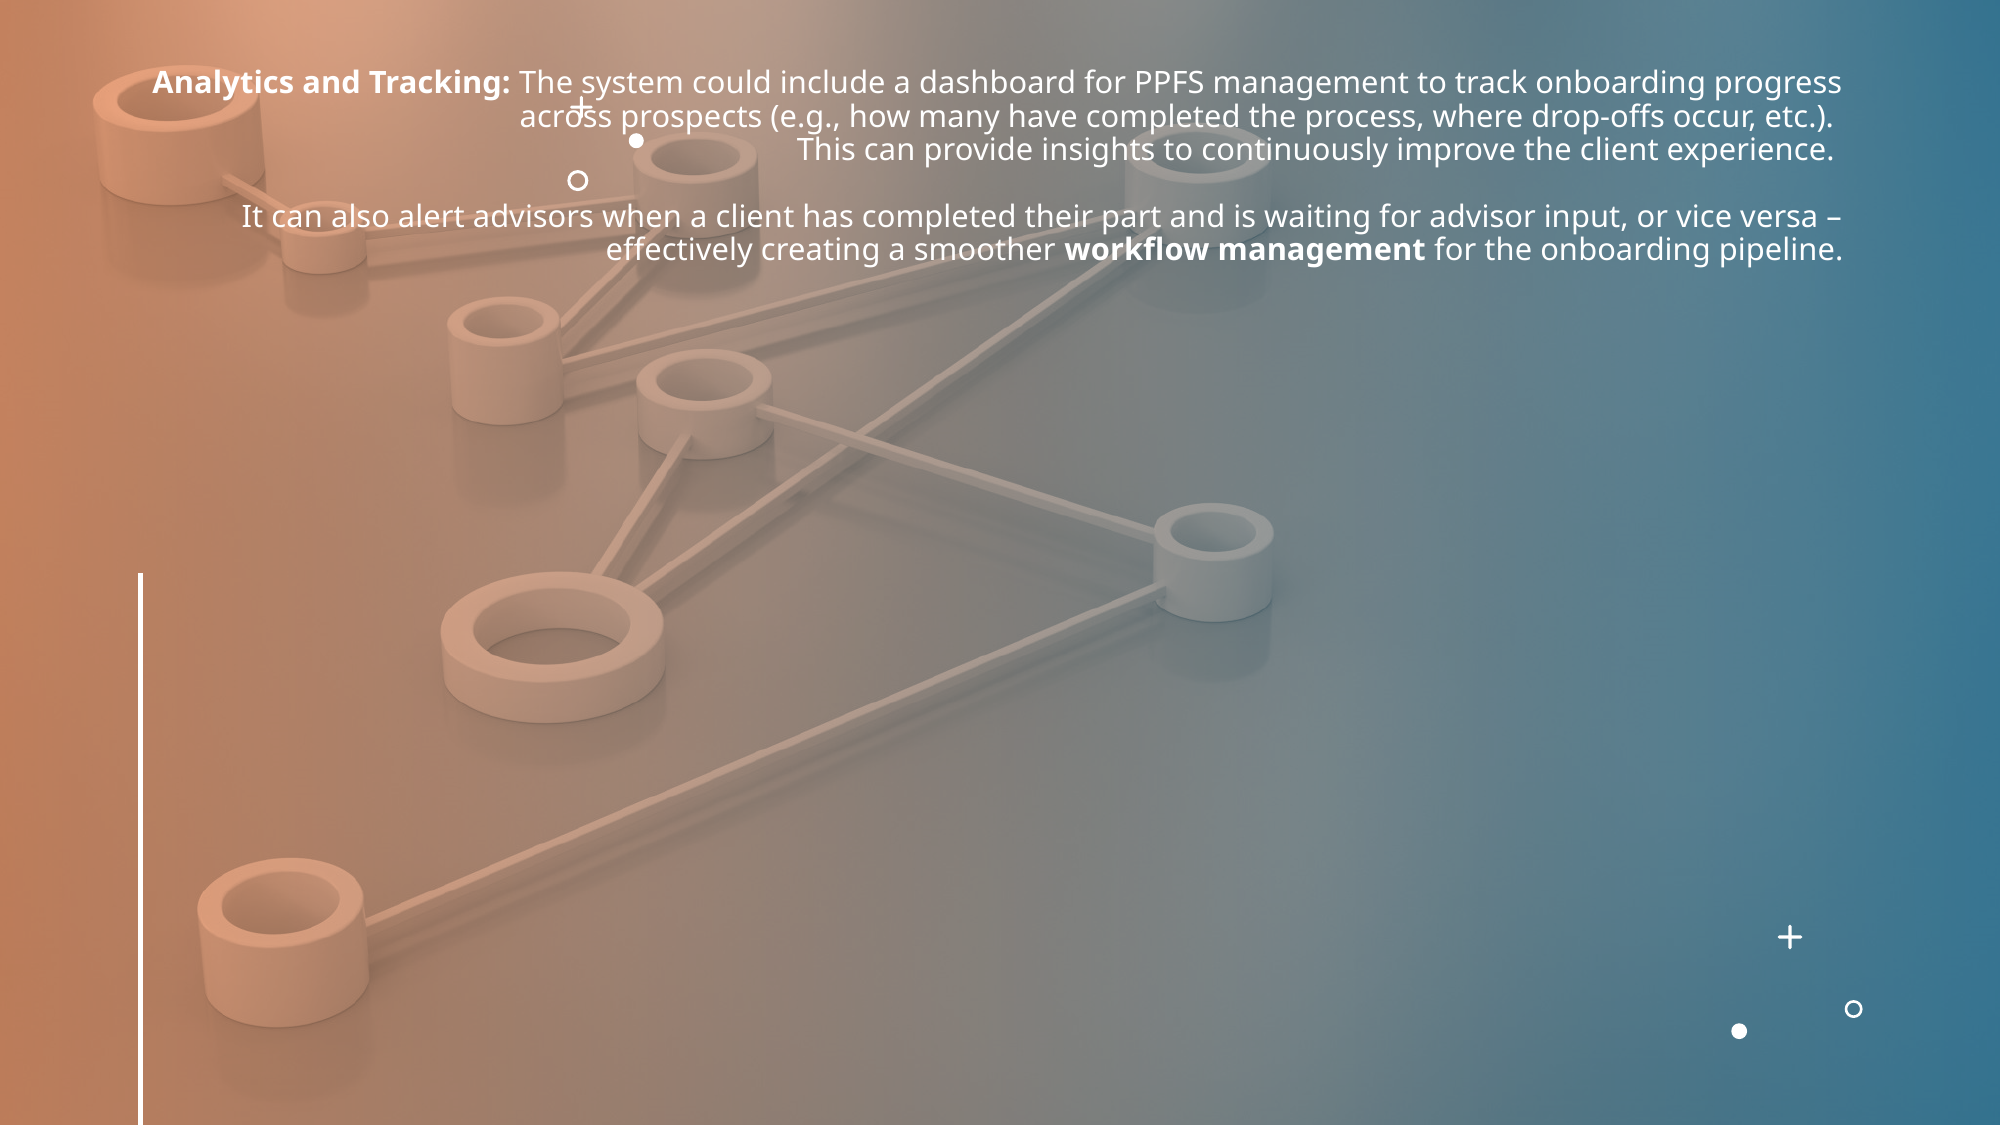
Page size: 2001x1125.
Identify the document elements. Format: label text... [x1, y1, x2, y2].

text_box [628, 133, 644, 149]
text_box [1844, 1000, 1863, 1018]
title Analytics and Tracking: The system could include a dashboard for PPFS management to track onboarding progress across prospects (e.g., how many have completed the process, where drop-offs occur, etc.). This can provide insights to continuously improve the client experience. It can also alert advisors when a client has completed their part and is waiting for advisor input, or vice versa – effectively creating a smoother workflow management for the onboarding pipeline. [636, 95, 1812, 980]
text_box [567, 170, 589, 192]
text_box [1777, 924, 1803, 950]
picture [0, 0, 2000, 1125]
text_box [1731, 1023, 1748, 1040]
text_box [569, 95, 593, 119]
